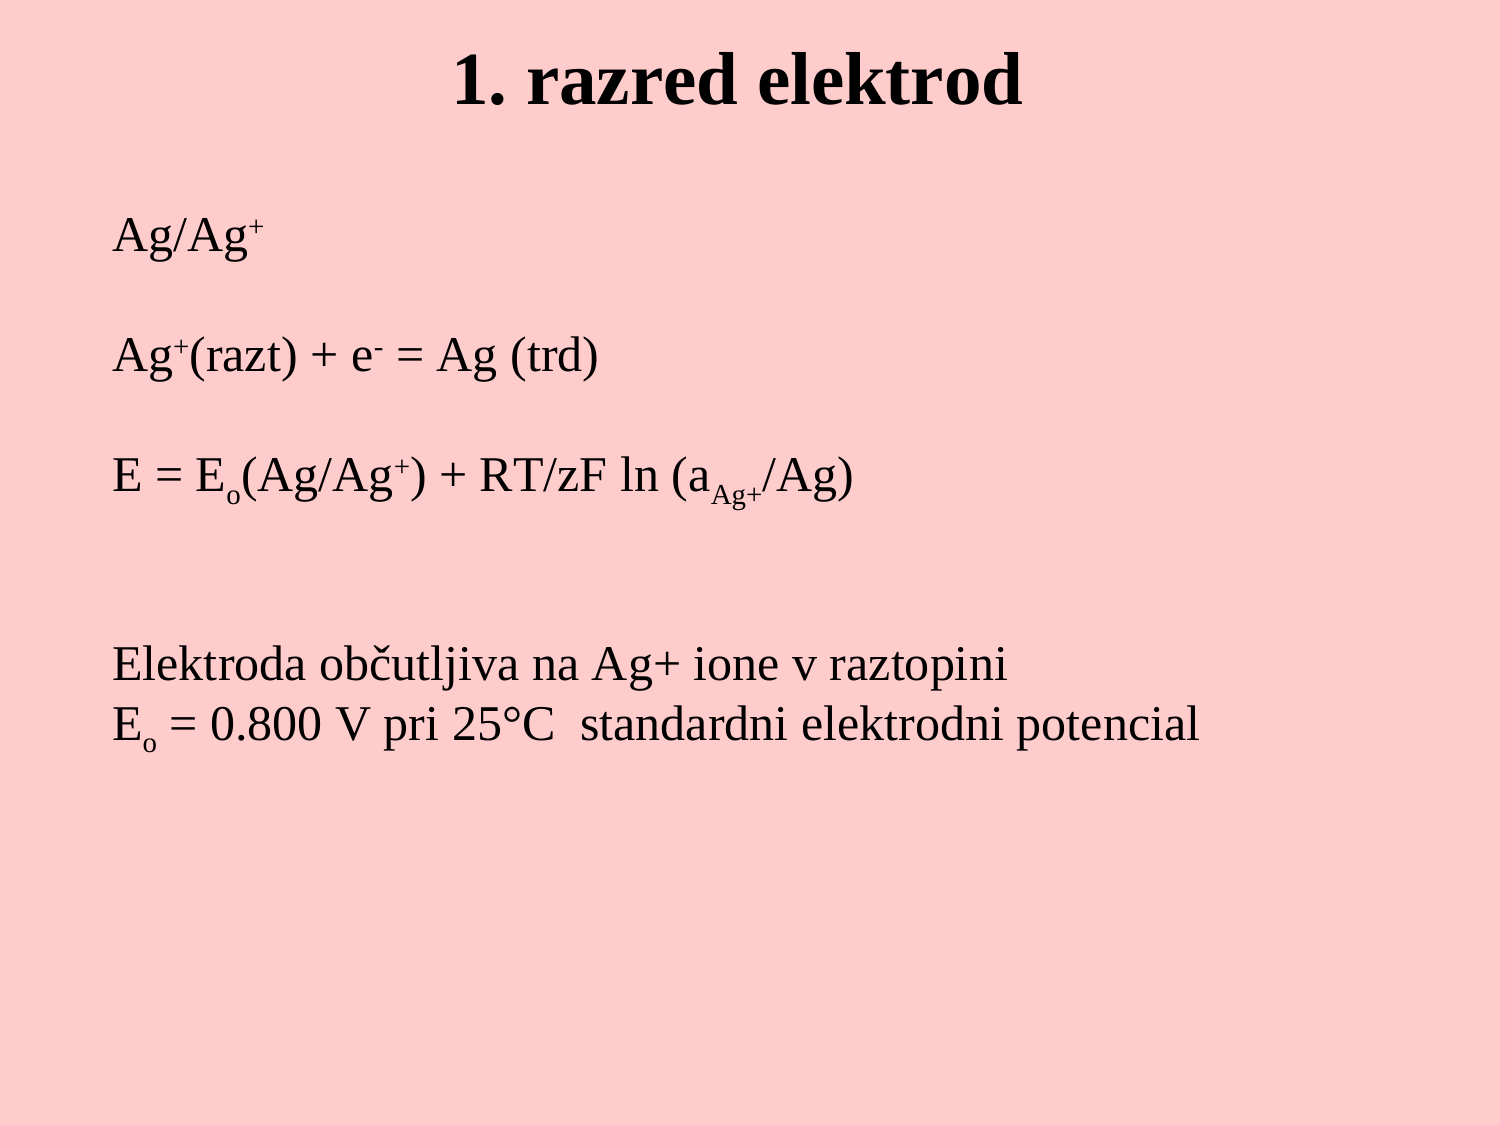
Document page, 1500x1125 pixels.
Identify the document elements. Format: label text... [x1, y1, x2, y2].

title 1. razred elektrod [99, 22, 1375, 128]
text_box Ag/Ag+ Ag+(razt) + e- = Ag (trd) E = Eo(Ag/Ag+) + RT/zF ln (aAg+/Ag) Elektroda občutljiva na Ag+ ione v raztopini Eo = 0.800 V pri 25°C standardni elektrodni potencial [97, 194, 1217, 767]
